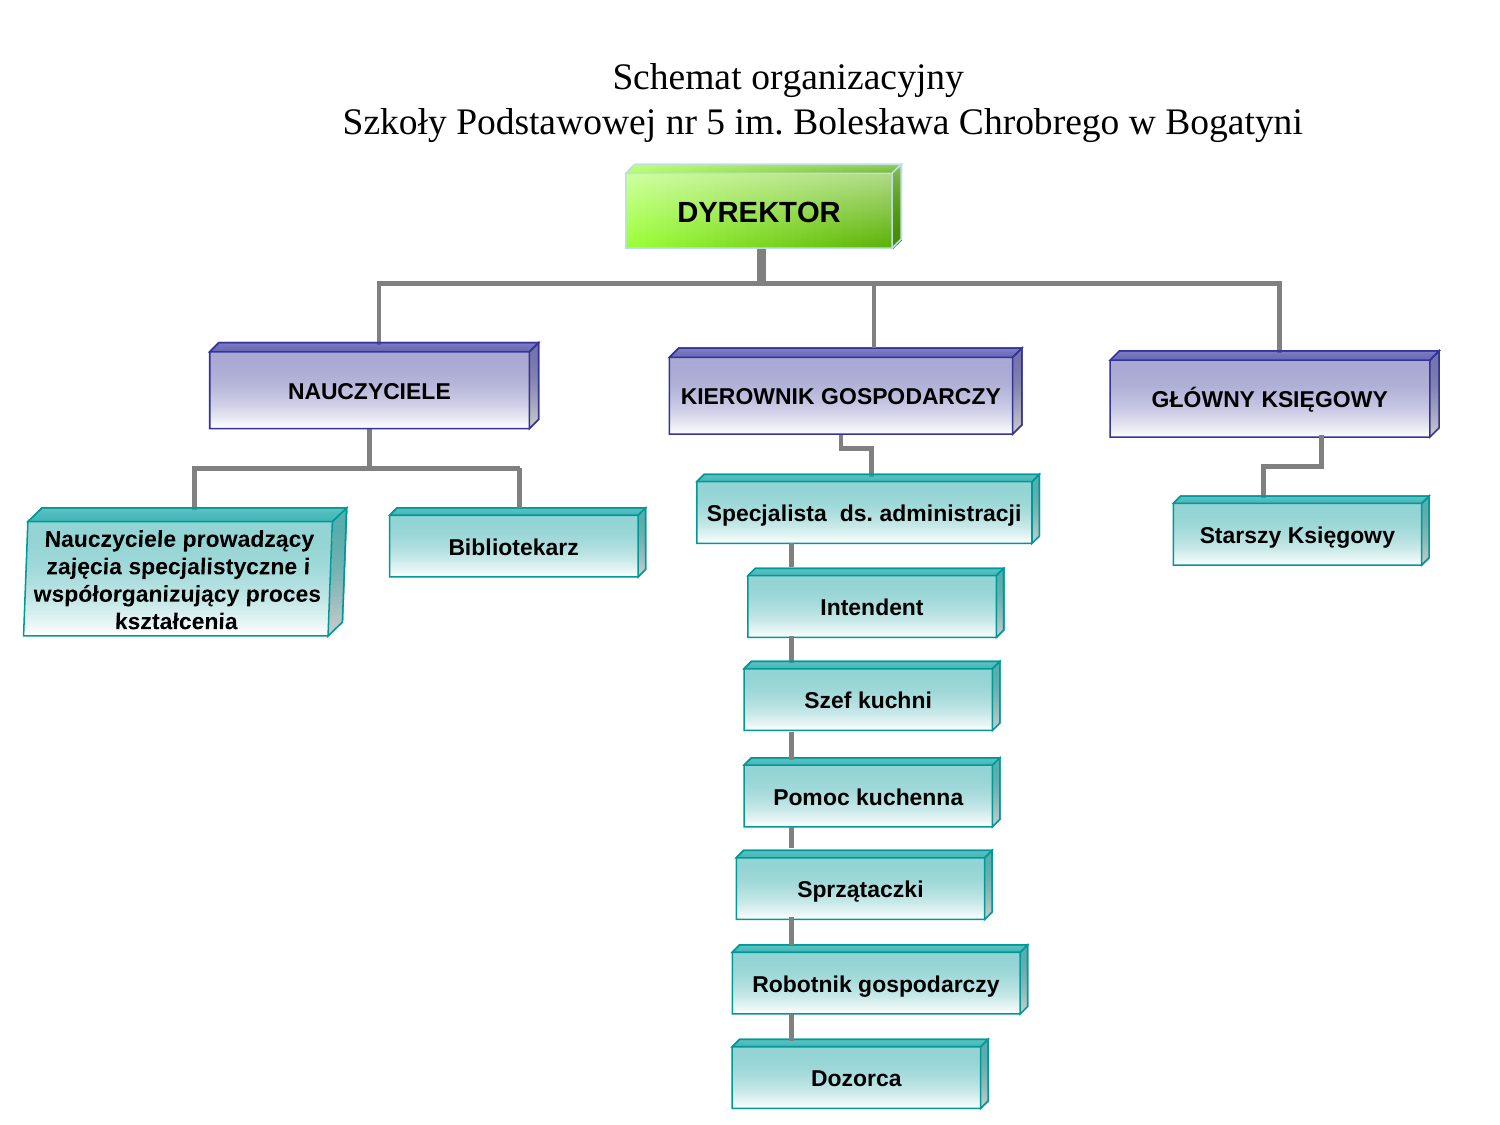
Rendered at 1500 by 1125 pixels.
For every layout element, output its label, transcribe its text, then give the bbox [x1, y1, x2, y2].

text_box Szef kuchni [744, 669, 992, 731]
text_box NAUCZYCIELE [209, 352, 529, 429]
text_box Robotnik gospodarczy [732, 953, 1020, 1014]
text_box Starszy Księgowy [1173, 504, 1421, 566]
text_box KIEROWNIK GOSPODARCZY [669, 358, 1012, 435]
text_box Pomoc kuchenna [744, 766, 992, 827]
text_box DYREKTOR [625, 174, 892, 249]
text_box Intendent [747, 576, 996, 638]
text_box GŁÓWNY KSIĘGOWY [1110, 361, 1429, 438]
text_box Schemat organizacyjny Szkoły Podstawowej nr 5 im. Bolesława Chrobrego w Bogatyni [139, 40, 1334, 154]
text_box Dozorca [732, 1047, 980, 1109]
text_box Specjalista ds. administracji [696, 482, 1031, 544]
text_box Sprzątaczki [736, 858, 984, 920]
text_box Nauczyciele prowadzący zajęcia specjalistyczne i współorganizujący proces kształcenia [23, 522, 332, 636]
text_box Bibliotekarz [389, 516, 638, 577]
